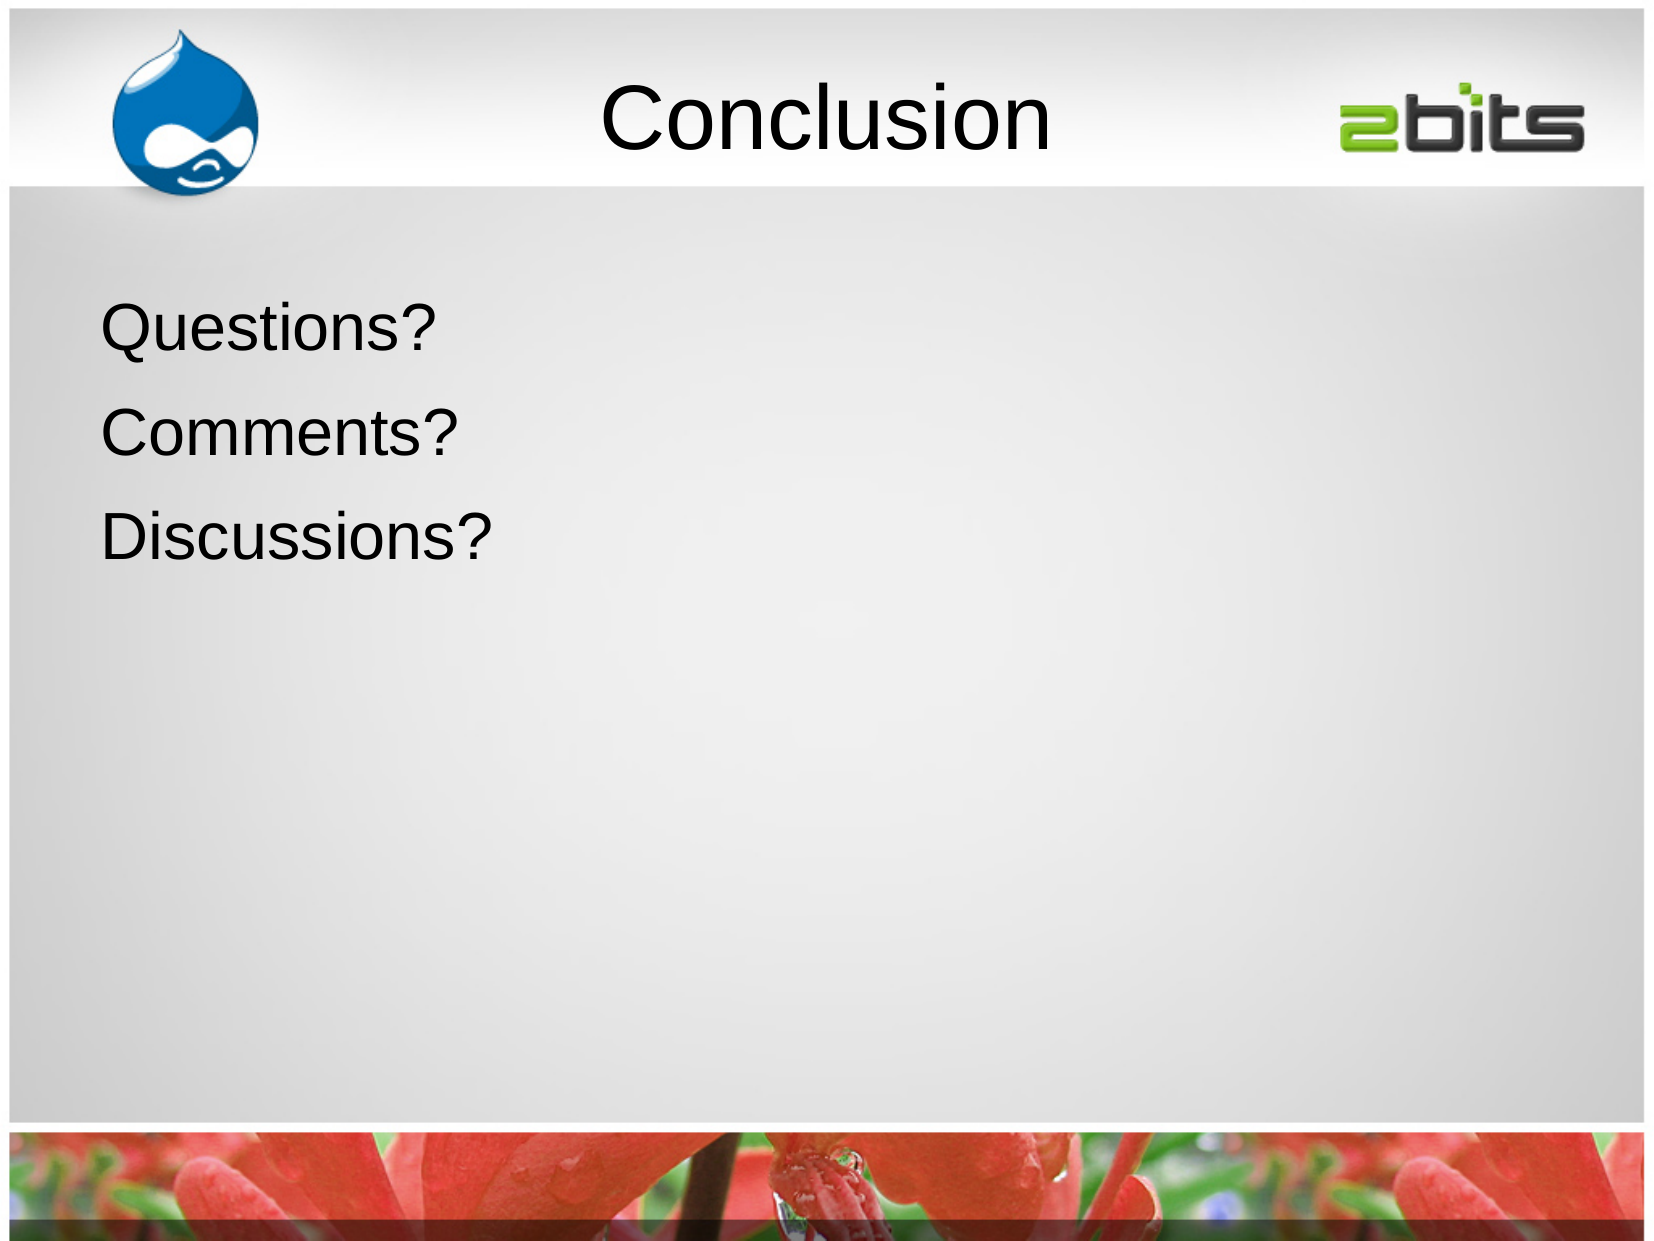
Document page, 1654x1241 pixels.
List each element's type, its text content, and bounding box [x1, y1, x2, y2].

list Questions? Comments? Discussions? [82, 290, 1571, 1094]
picture [0, 0, 1654, 1241]
title Conclusion [82, 21, 1571, 214]
